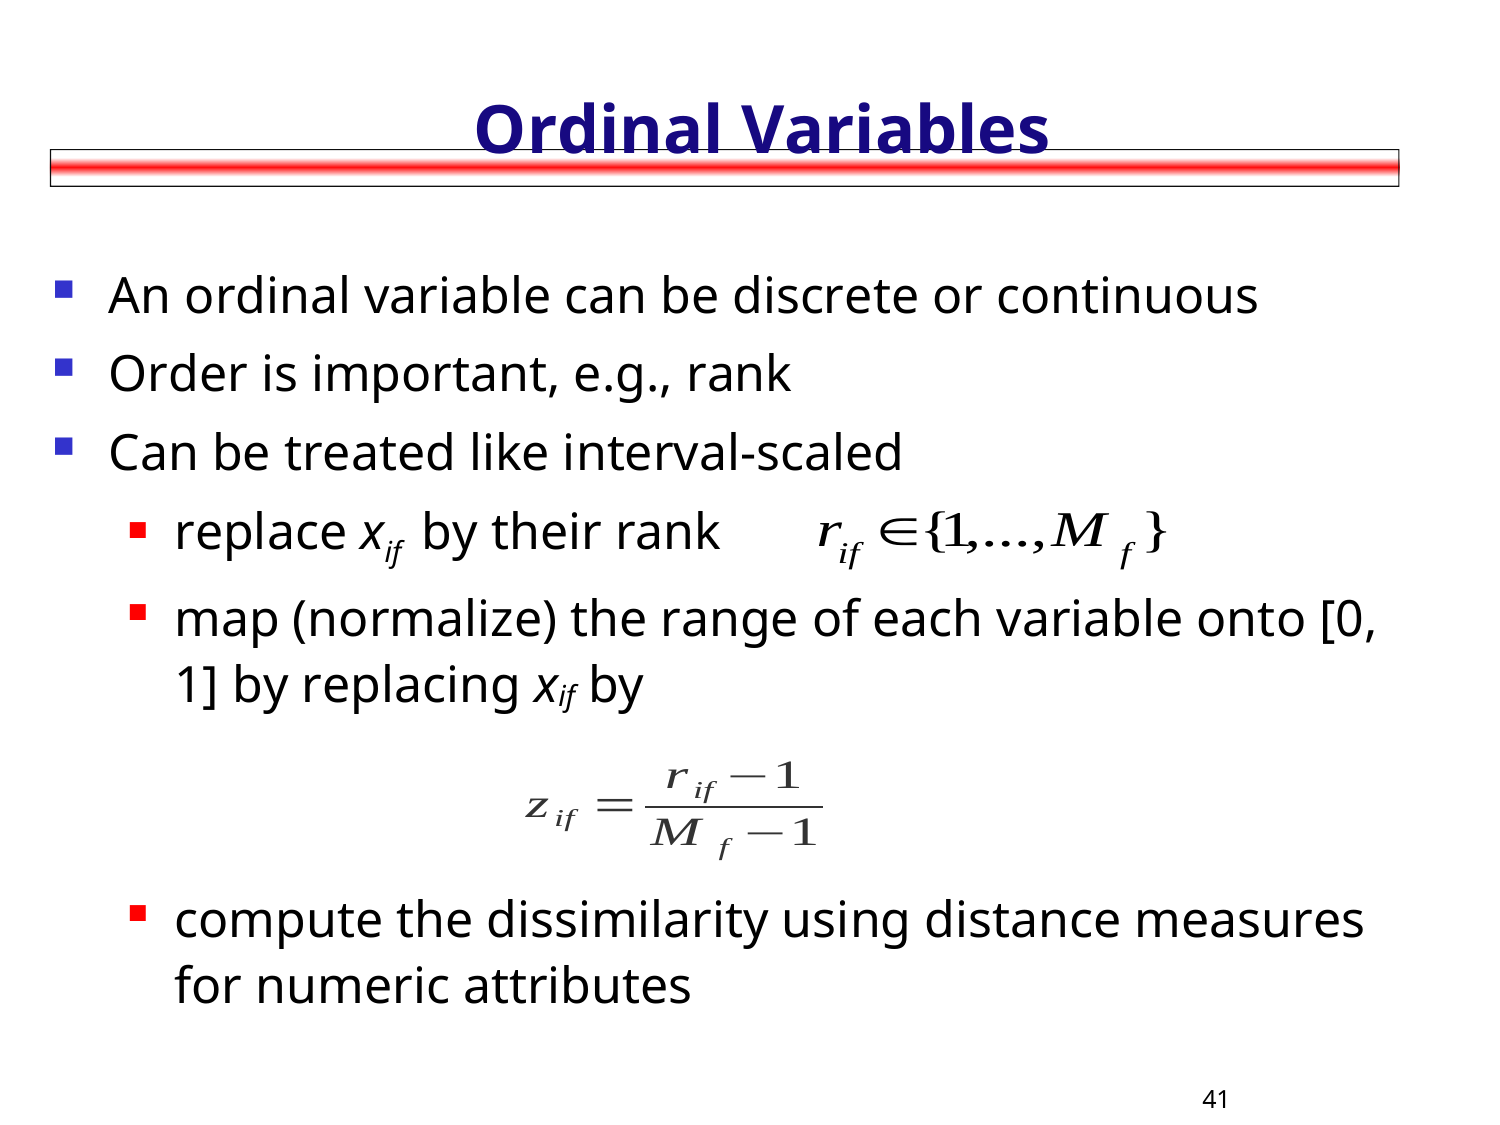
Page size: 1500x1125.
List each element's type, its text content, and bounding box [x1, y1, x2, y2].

chart [810, 504, 1174, 577]
chart [511, 752, 841, 861]
list An ordinal variable can be discrete or continuous Order is important, e.g., rank Can be treated like interval-scaled replace xif by their rank map (normalize) the range of each variable onto [0, 1] by replacing xif by compute the dissimilarity using distance measures for numeric attributes [37, 249, 1425, 1038]
text_box <number> [1187, 1062, 1500, 1125]
title Ordinal Variables [224, 74, 1300, 179]
